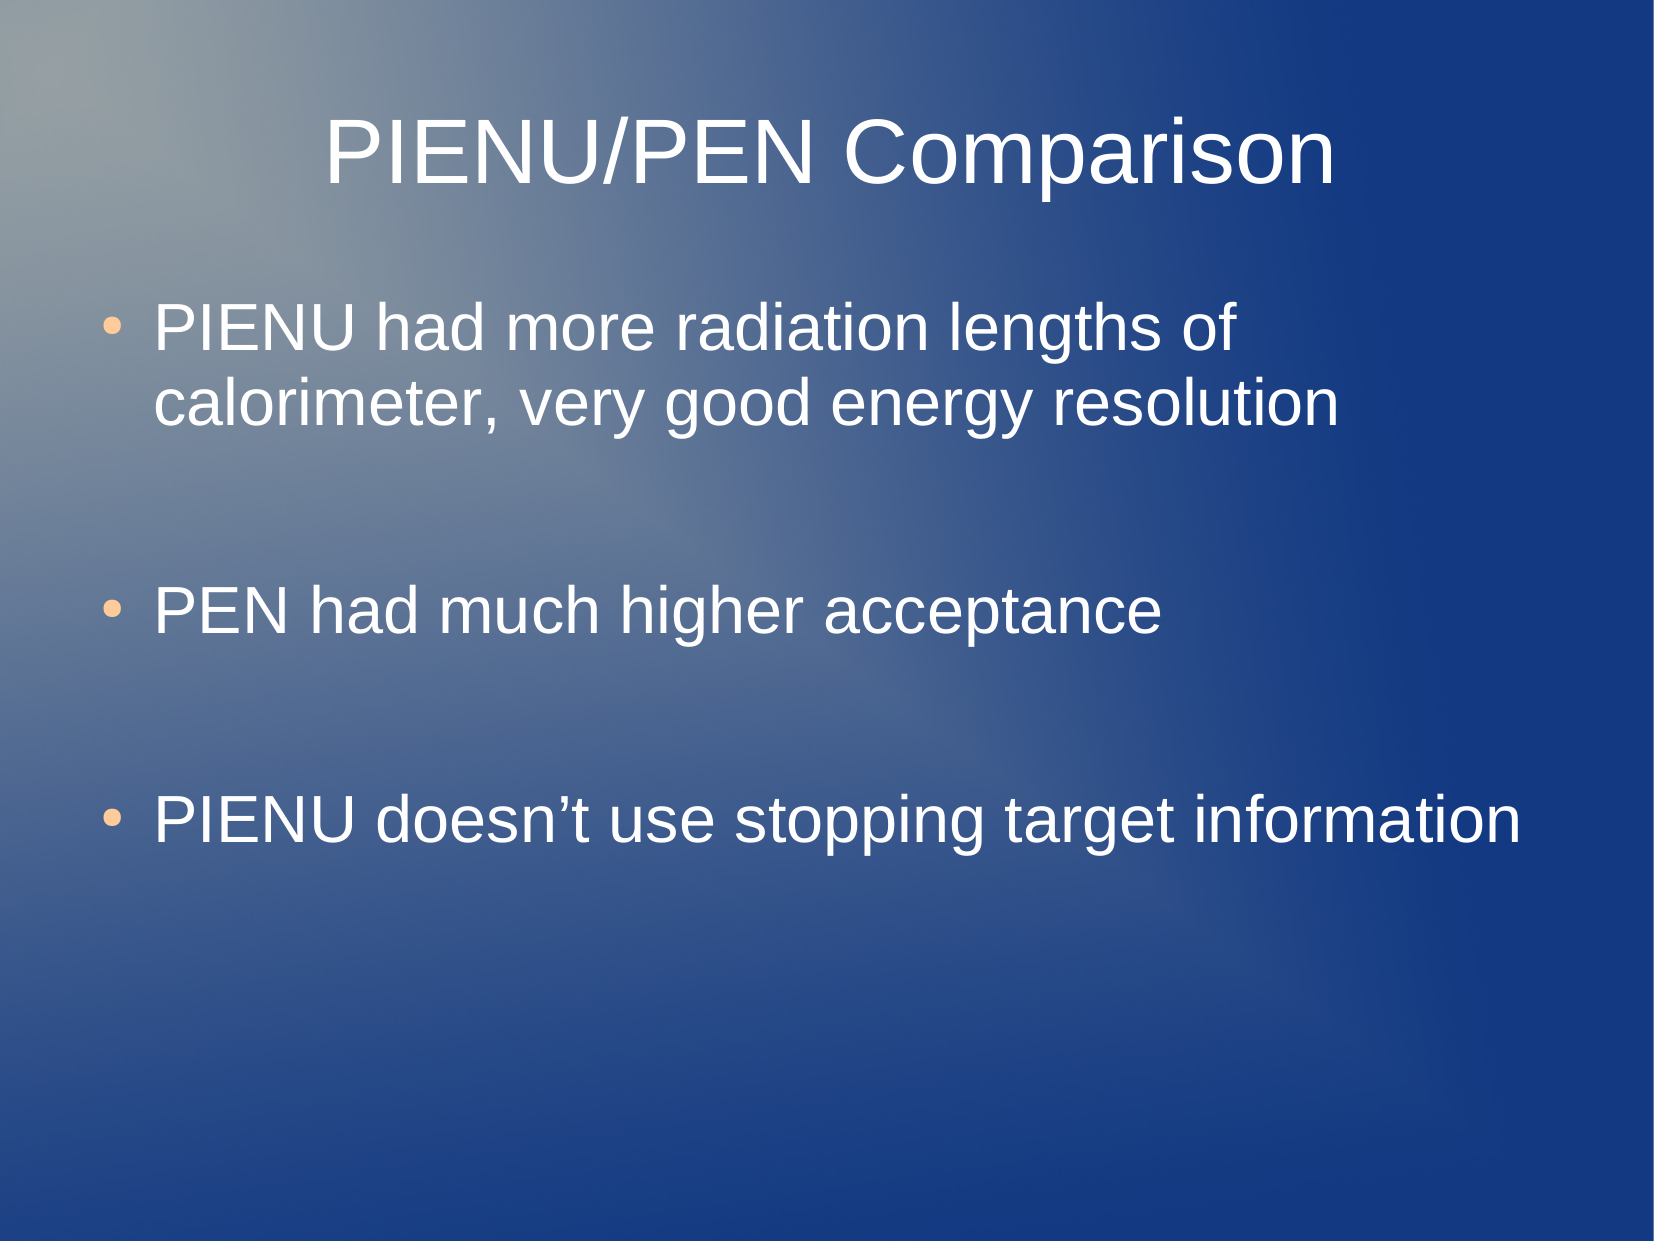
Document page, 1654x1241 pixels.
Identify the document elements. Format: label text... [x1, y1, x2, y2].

title PIENU/PEN Comparison [86, 48, 1576, 256]
list PIENU had more radiation lengths of calorimeter, very good energy resolution PEN had much higher acceptance PIENU doesn’t use stopping target information [82, 290, 1571, 1010]
picture [0, 0, 1654, 1241]
